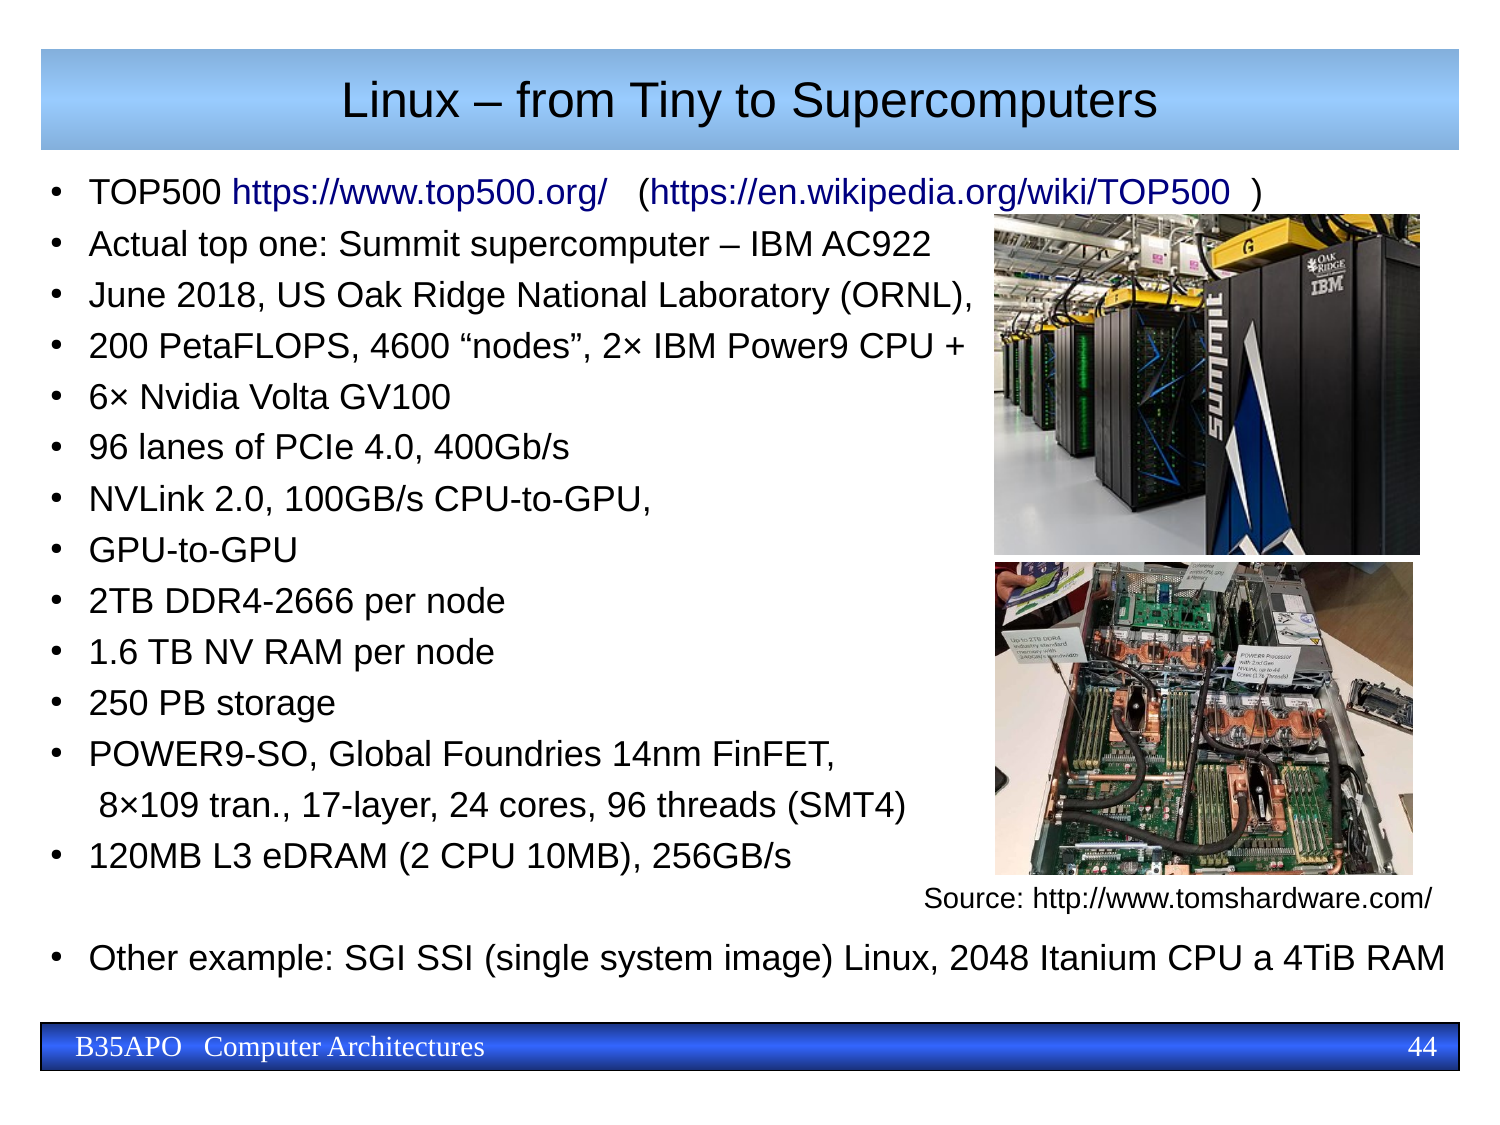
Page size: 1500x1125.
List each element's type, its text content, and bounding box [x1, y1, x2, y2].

picture [995, 562, 1413, 874]
title Linux – from Tiny to Supercomputers [41, 49, 1459, 150]
text_box Source: http://www.tomshardware.com/ [908, 874, 1463, 925]
picture [994, 214, 1420, 555]
list TOP500 https://www.top500.org/ (https://en.wikipedia.org/wiki/TOP500 ) Actual top one: Summit supercomputer – IBM AC922 June 2018, US Oak Ridge National Laboratory (ORNL), 200 PetaFLOPS, 4600 “nodes”, 2× IBM Power9 CPU + 6× Nvidia Volta GV100 96 lanes of PCIe 4.0, 400Gb/s NVLink 2.0, 100GB/s CPU-to-GPU, GPU-to-GPU 2TB DDR4-2666 per node 1.6 TB NV RAM per node 250 PB storage POWER9-SO, Global Foundries 14nm FinFET, 8×109 tran., 17-layer, 24 cores, 96 threads (SMT4) 120MB L3 eDRAM (2 CPU 10MB), 256GB/s Other example: SGI SSI (single system image) Linux, 2048 Itanium CPU a 4TiB RAM [37, 172, 1450, 1000]
